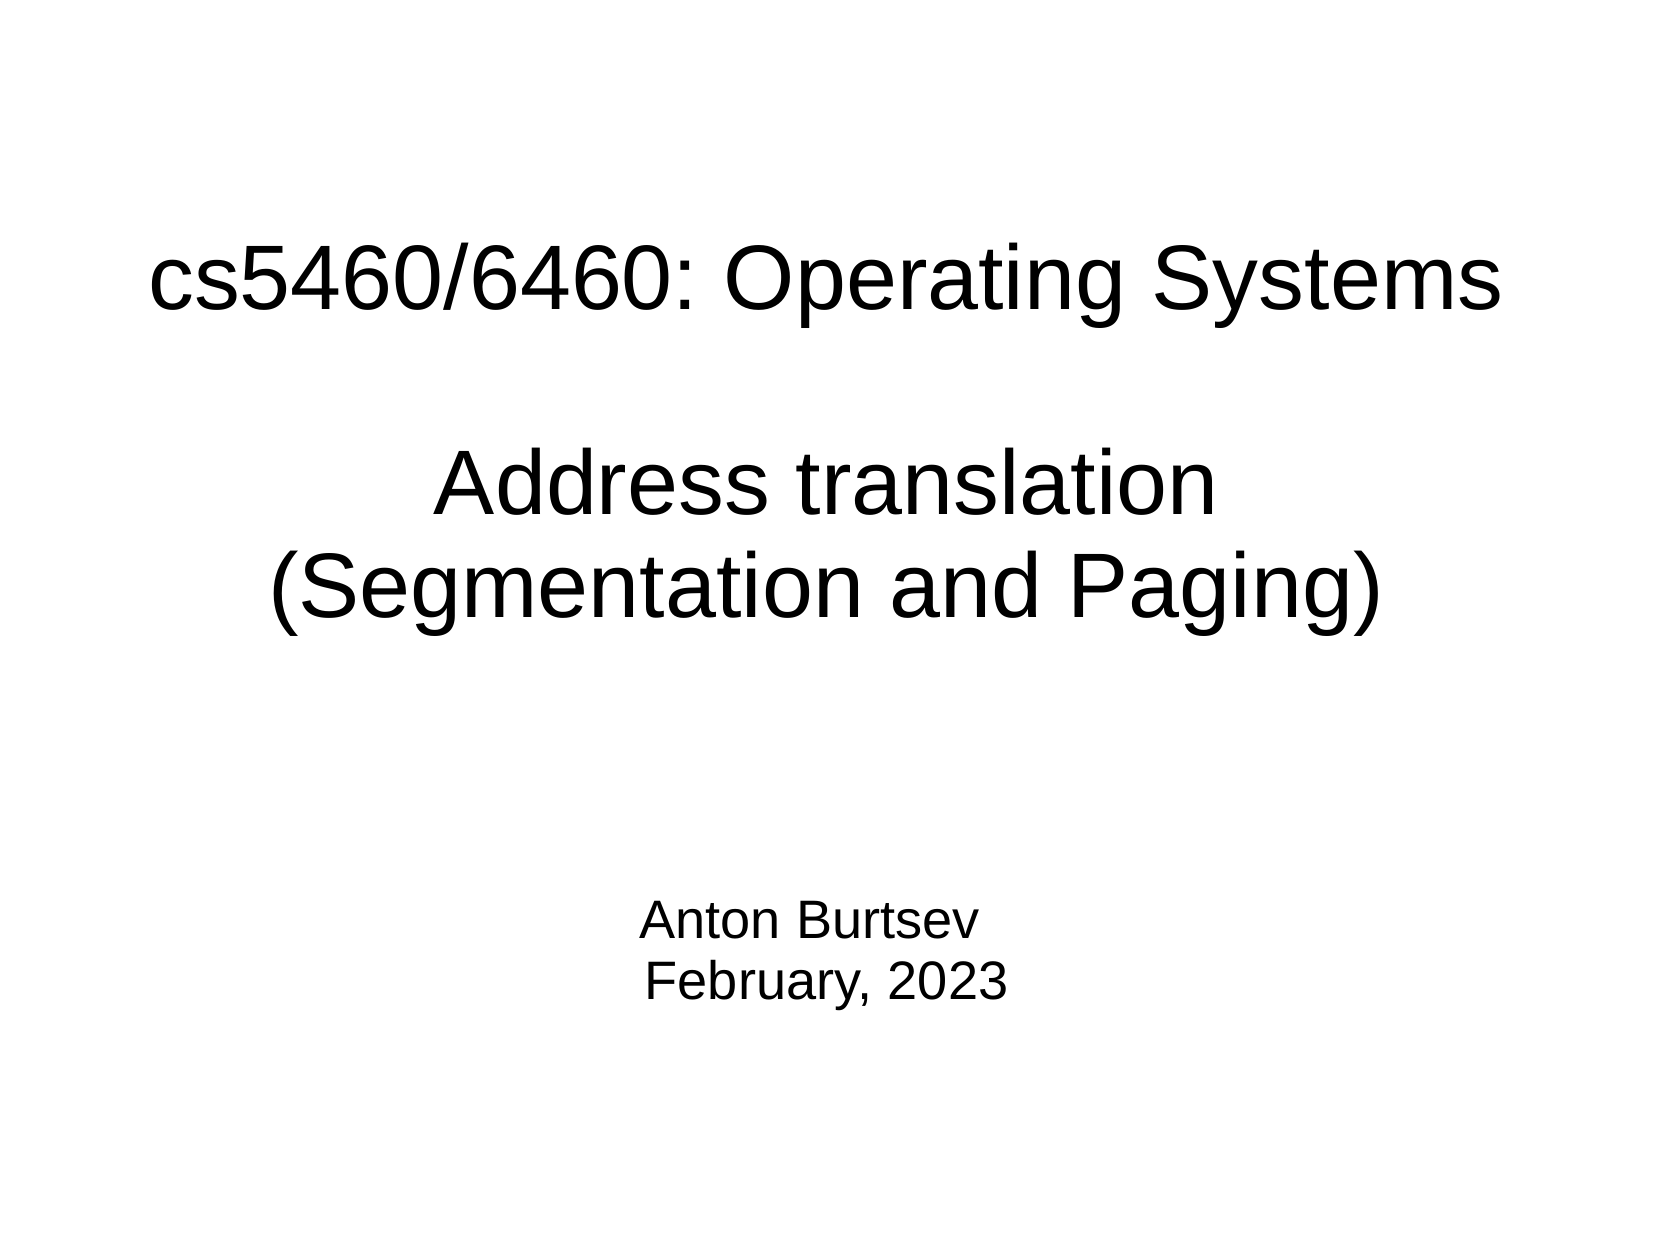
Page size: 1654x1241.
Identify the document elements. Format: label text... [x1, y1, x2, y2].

subtitle Anton Burtsev February, 2023 [82, 637, 1571, 1109]
title cs5460/6460: Operating Systems Address translation (Segmentation and Paging) [82, 113, 1571, 637]
